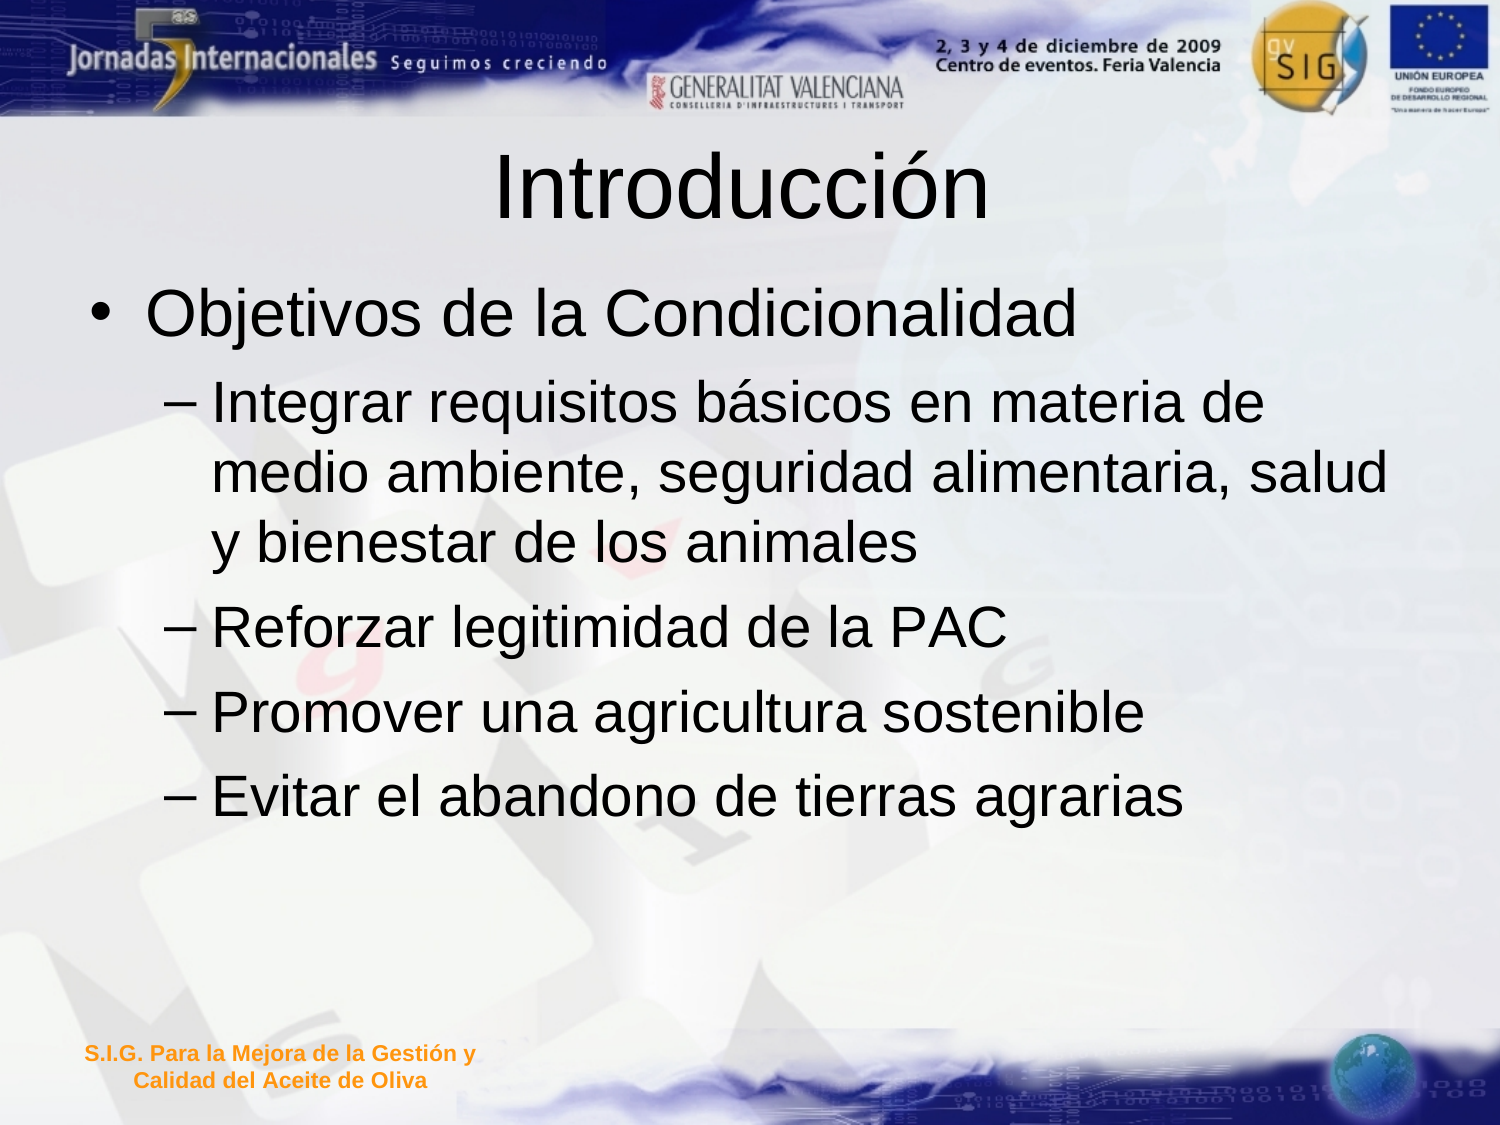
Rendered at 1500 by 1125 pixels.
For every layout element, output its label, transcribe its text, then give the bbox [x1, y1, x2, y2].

title Introducción [67, 88, 1418, 277]
title S.I.G. Para la Mejora de la Gestión y Calidad del Aceite de Oliva [59, 1003, 502, 1125]
picture [0, 0, 1500, 1125]
list Objetivos de la Condicionalidad Integrar requisitos básicos en materia de medio ambiente, seguridad alimentaria, salud y bienestar de los animales Reforzar legitimidad de la PAC Promover una agricultura sostenible Evitar el abandono de tierras agrarias [75, 262, 1426, 1006]
